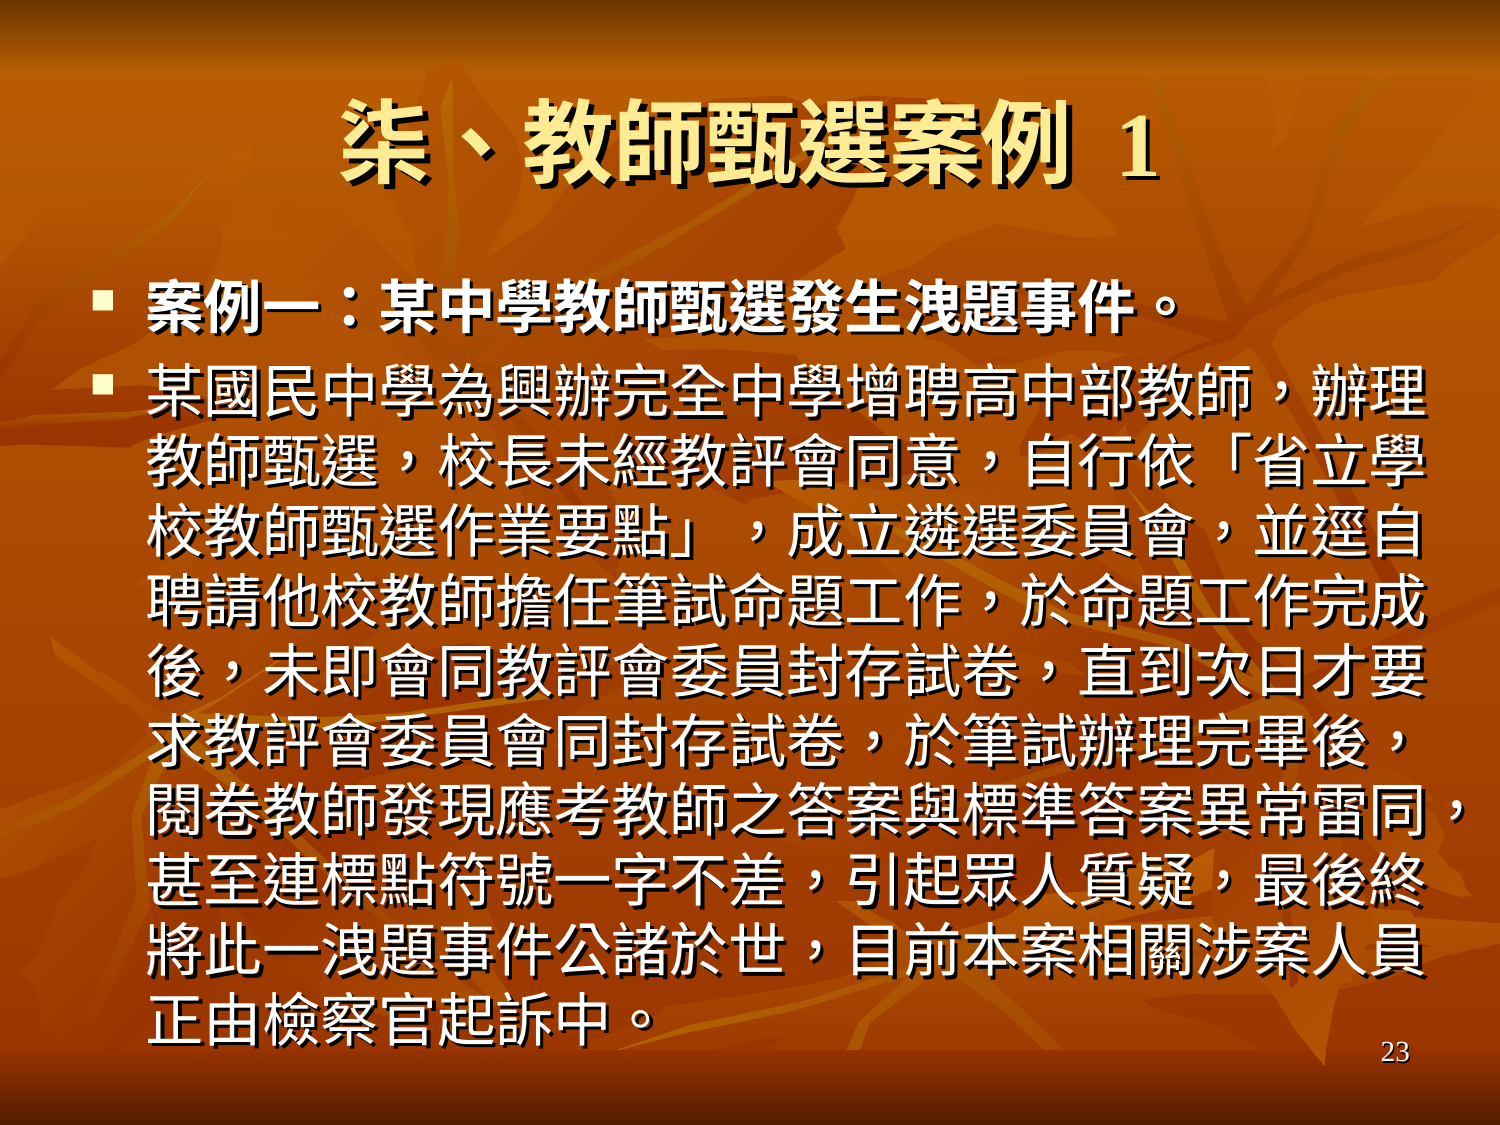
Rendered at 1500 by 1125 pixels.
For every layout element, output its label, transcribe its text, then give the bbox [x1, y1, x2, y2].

list 案例一：某中學教師甄選發生洩題事件。 某國民中學為興辦完全中學增聘高中部教師，辦理教師甄選，校長未經教評會同意，自行依「省立學校教師甄選作業要點」，成立遴選委員會，並逕自聘請他校教師擔任筆試命題工作，於命題工作完成後，未即會同教評會委員封存試卷，直到次日才要求教評會委員會同封存試卷，於筆試辦理完畢後，閱卷教師發現應考教師之答案與標準答案異常雷同，甚至連標點符號一字不差，引起眾人質疑，最後終將此一洩題事件公諸於世，目前本案相關涉案人員正由檢察官起訴中。 [74, 262, 1459, 1071]
title 柒、教師甄選案例 1 [75, 45, 1426, 234]
